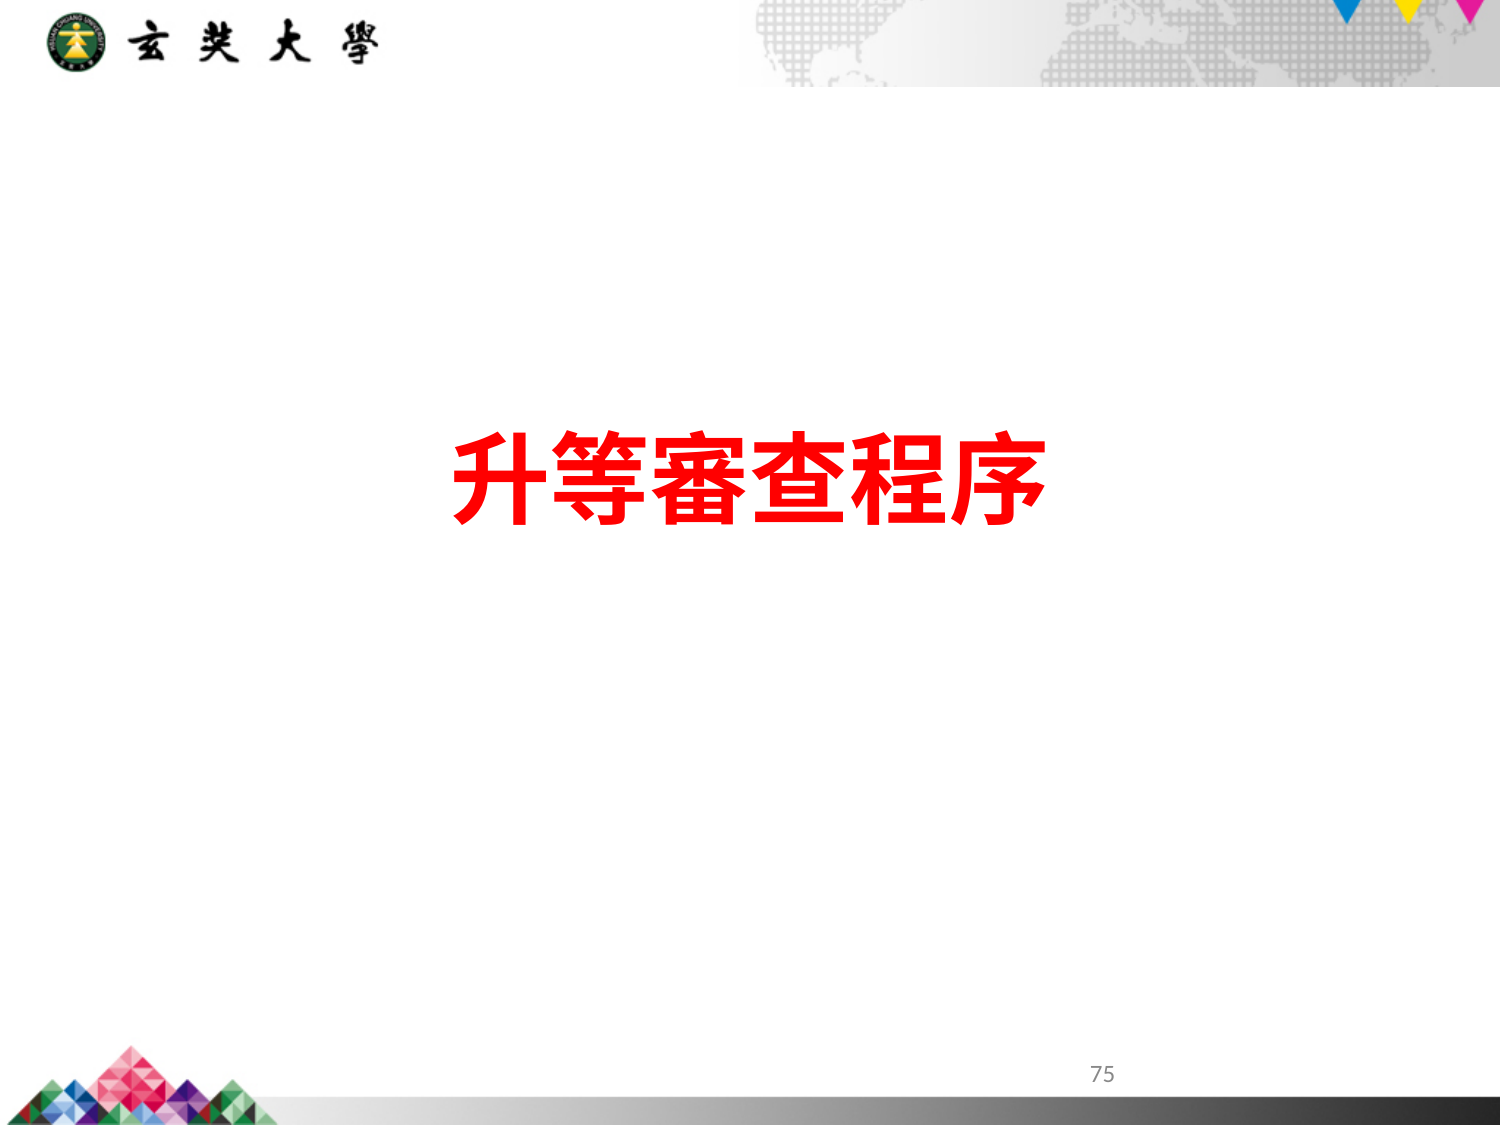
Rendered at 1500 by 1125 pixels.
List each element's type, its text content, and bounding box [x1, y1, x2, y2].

text_box 75 [1074, 1042, 1426, 1103]
text_box 升等審查程序 [75, 408, 1426, 622]
